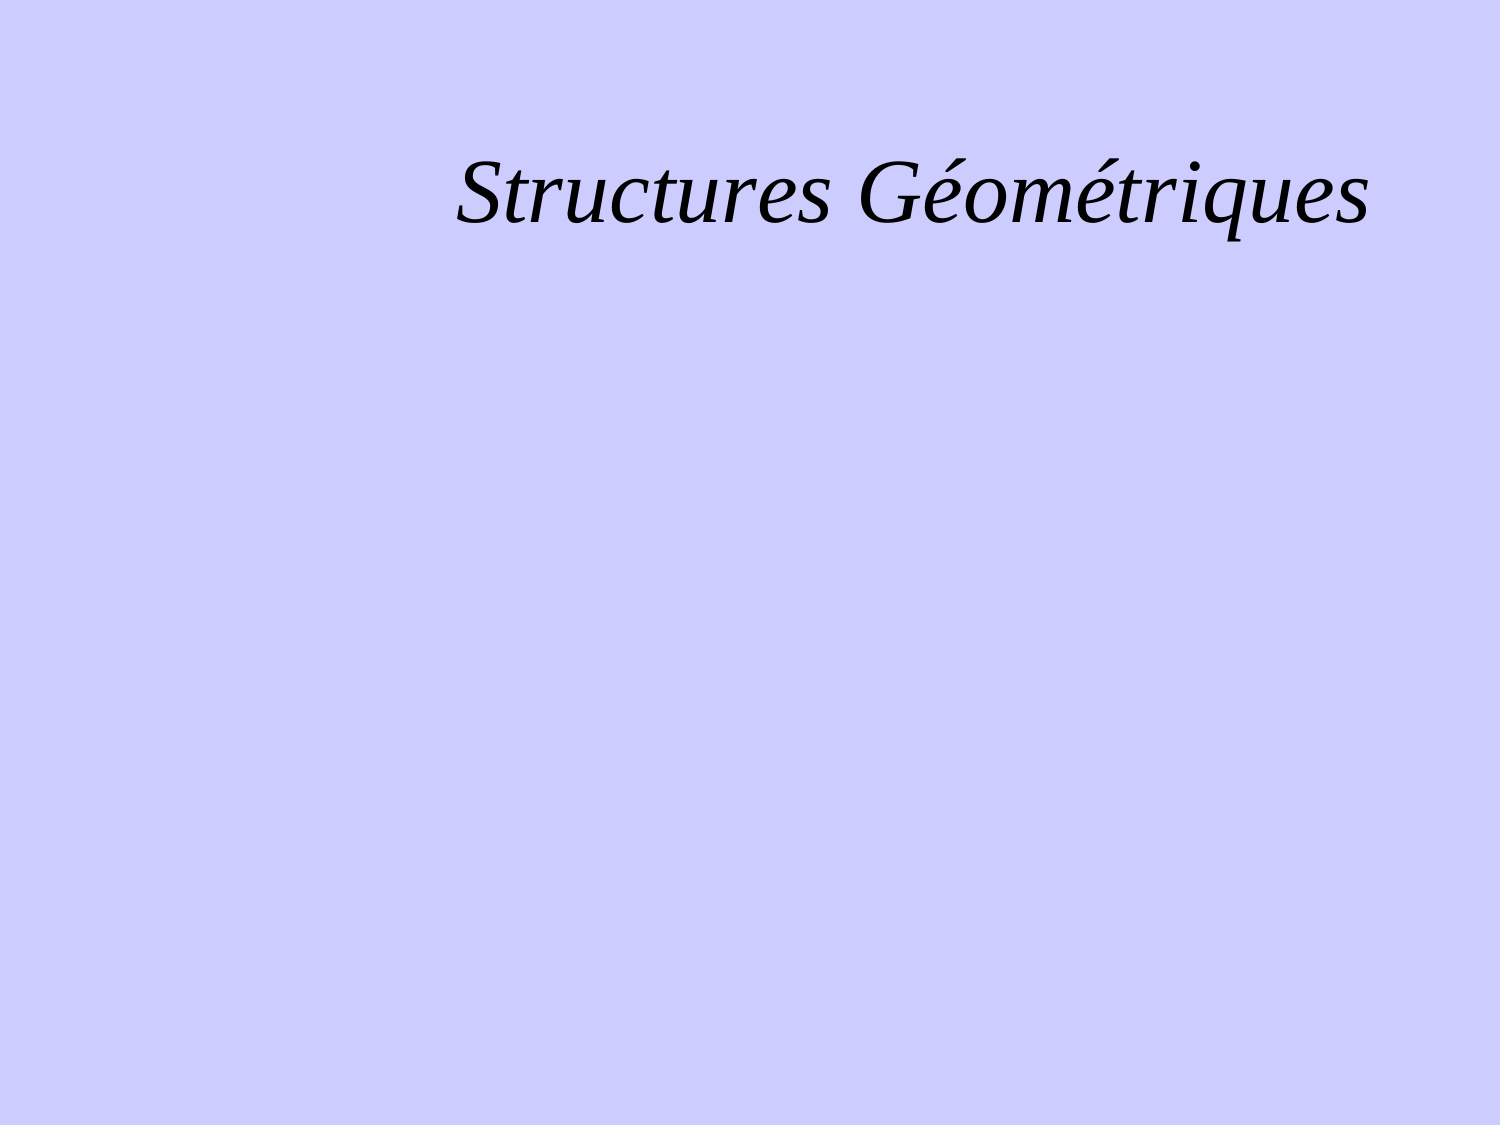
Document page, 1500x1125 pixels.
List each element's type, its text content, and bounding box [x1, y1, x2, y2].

title Structures Géométriques [112, 62, 1388, 250]
